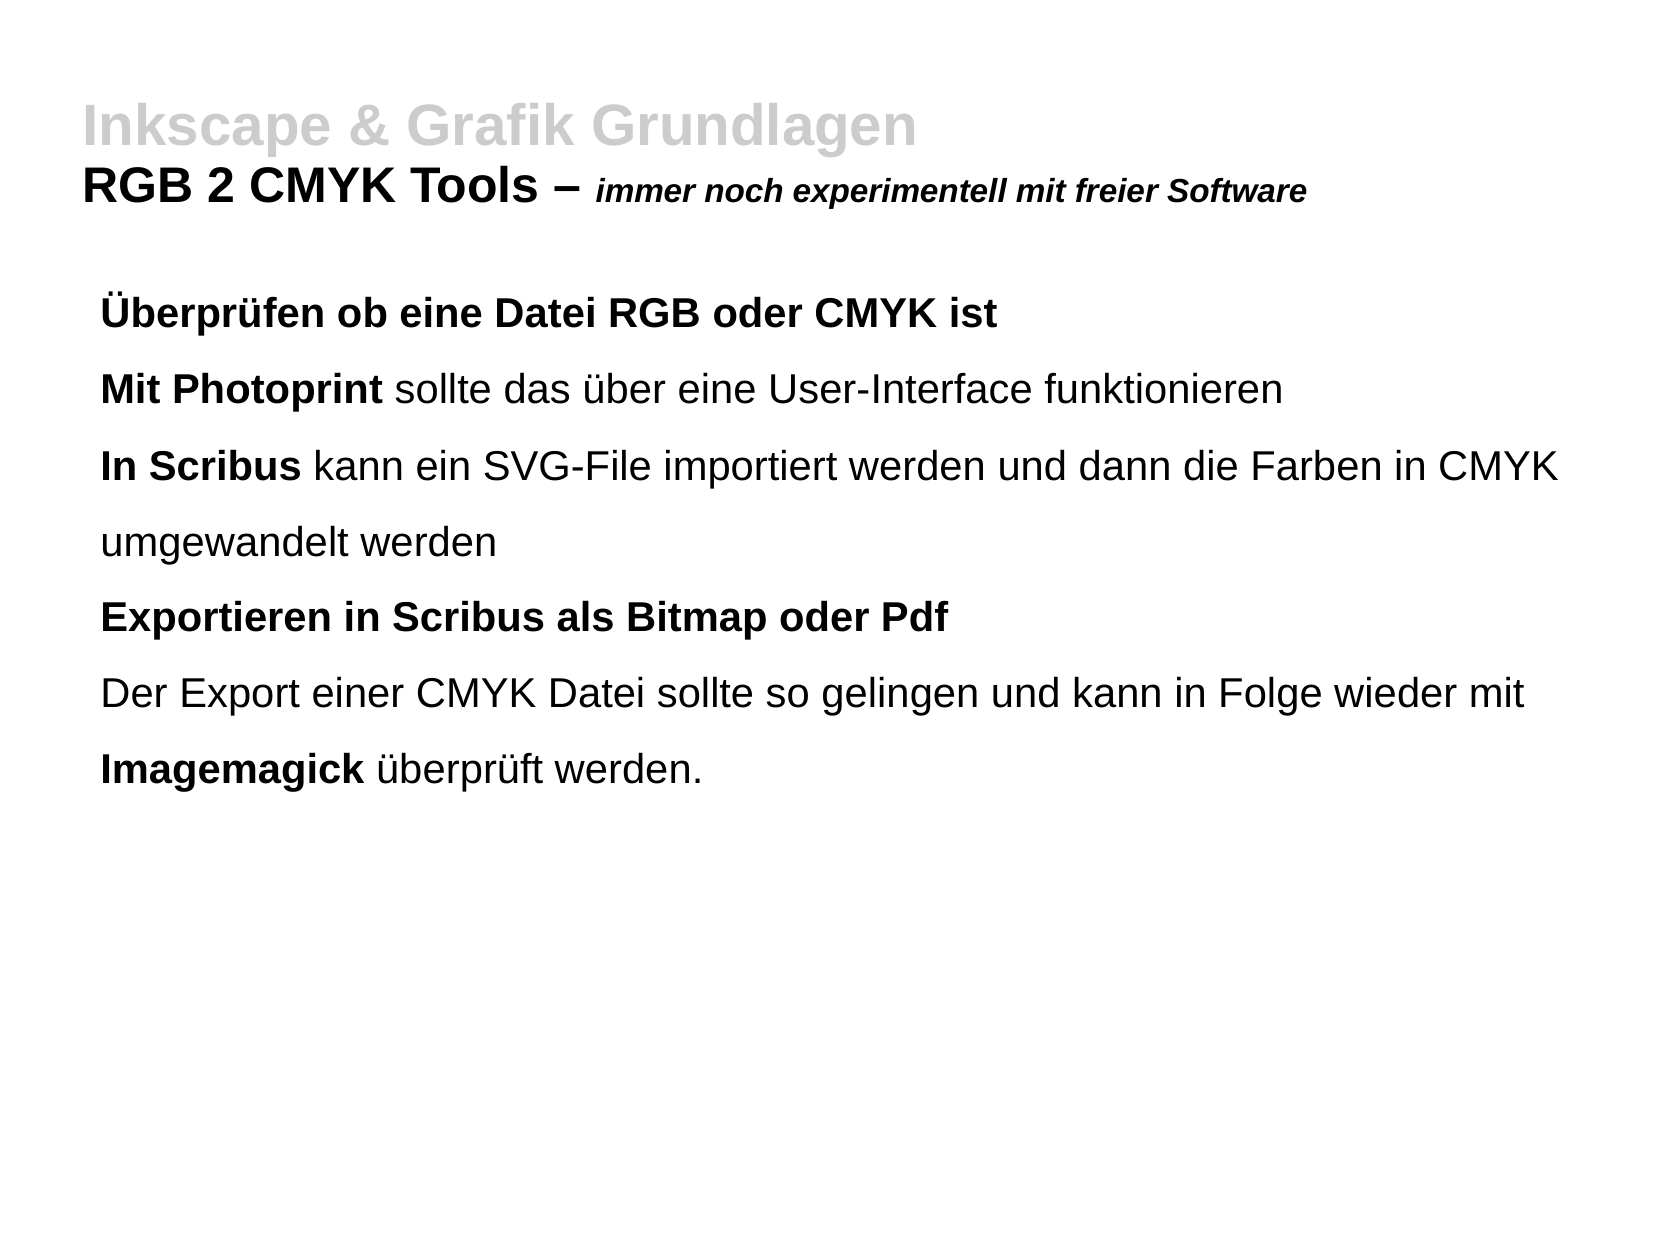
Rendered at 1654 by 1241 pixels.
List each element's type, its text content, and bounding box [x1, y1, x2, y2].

title Inkscape & Grafik Grundlagen RGB 2 CMYK Tools – immer noch experimentell mit freier Software [82, 49, 1571, 257]
list Überprüfen ob eine Datei RGB oder CMYK ist Mit Photoprint sollte das über eine User-Interface funktionieren In Scribus kann ein SVG-File importiert werden und dann die Farben in CMYK umgewandelt werden Exportieren in Scribus als Bitmap oder Pdf Der Export einer CMYK Datei sollte so gelingen und kann in Folge wieder mit Imagemagick überprüft werden. [82, 290, 1565, 1093]
